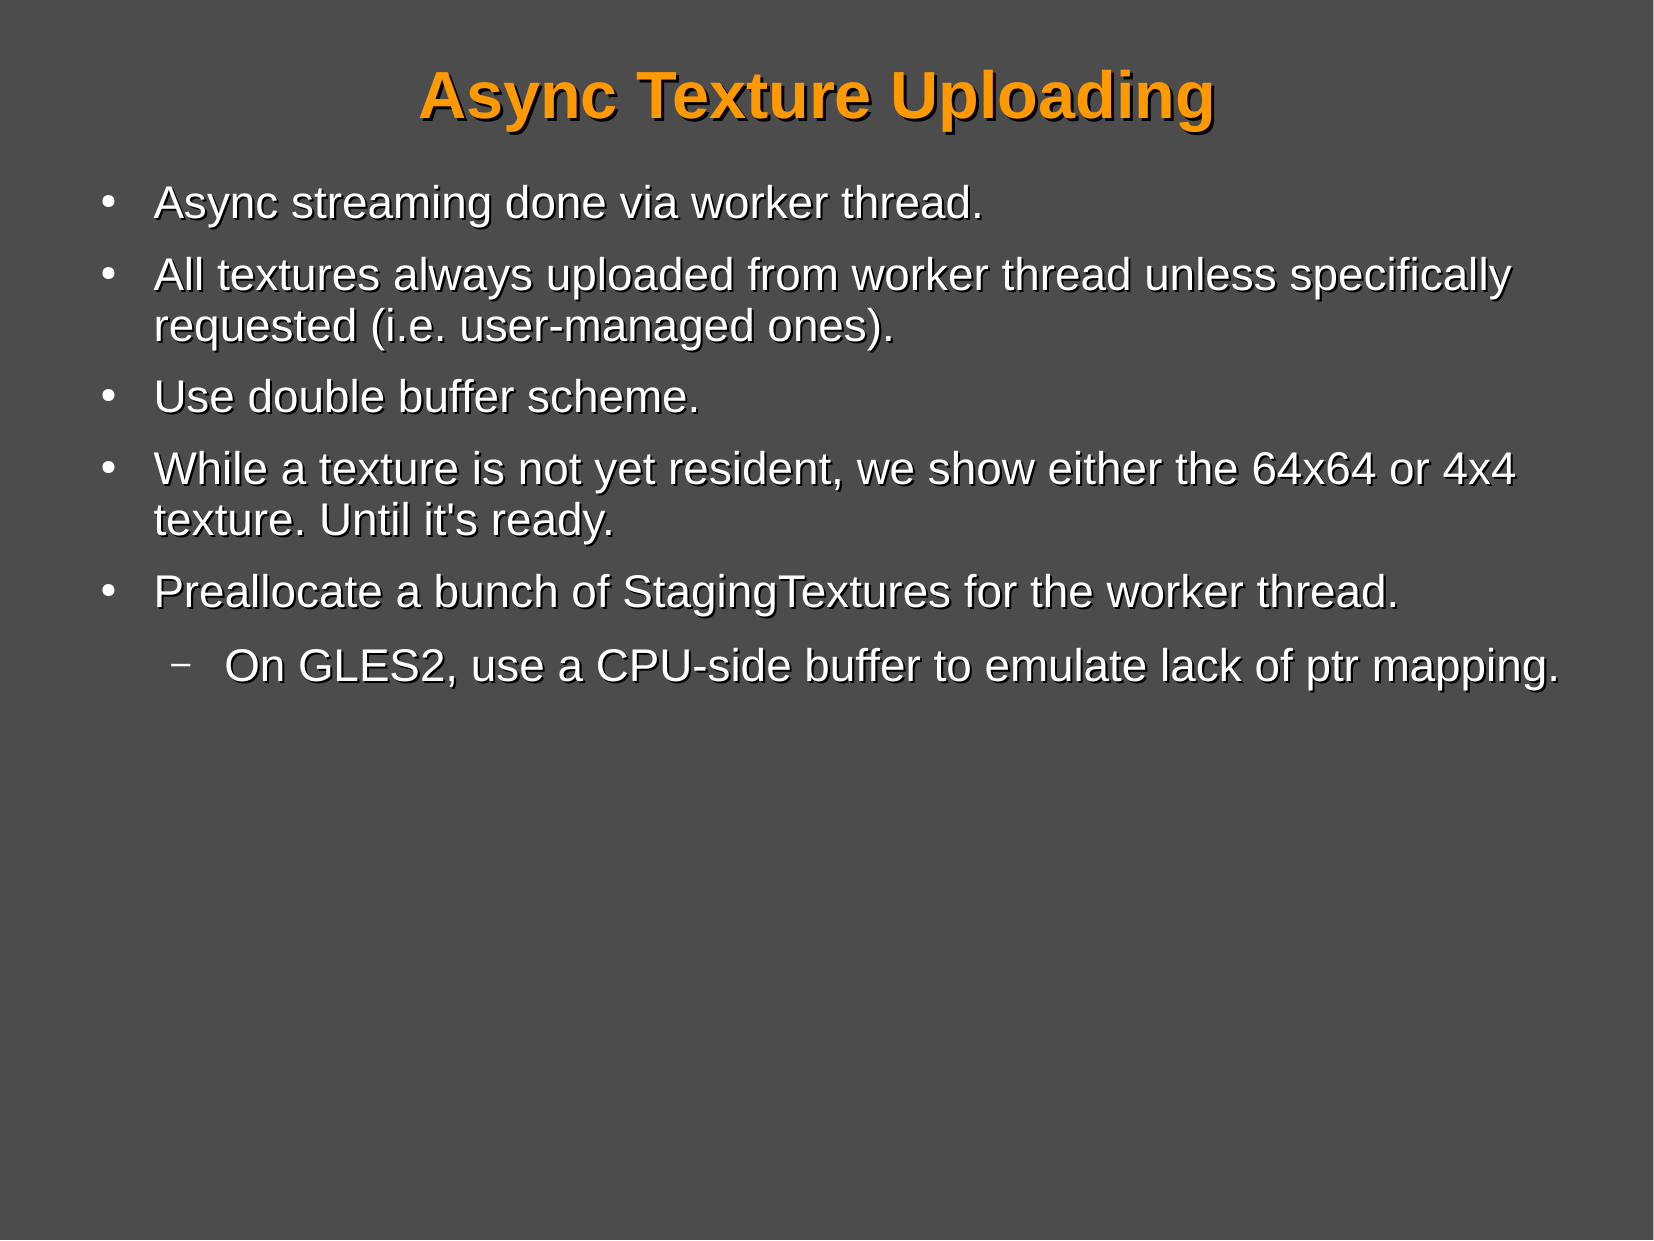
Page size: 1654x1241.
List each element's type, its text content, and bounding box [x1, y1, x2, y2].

title Async Texture Uploading [82, 44, 1571, 147]
list Async streaming done via worker thread. All textures always uploaded from worker thread unless specifically requested (i.e. user-managed ones). Use double buffer scheme. While a texture is not yet resident, we show either the 64x64 or 4x4 texture. Until it's ready. Preallocate a bunch of StagingTextures for the worker thread. On GLES2, use a CPU-side buffer to emulate lack of ptr mapping. [82, 177, 1571, 1075]
